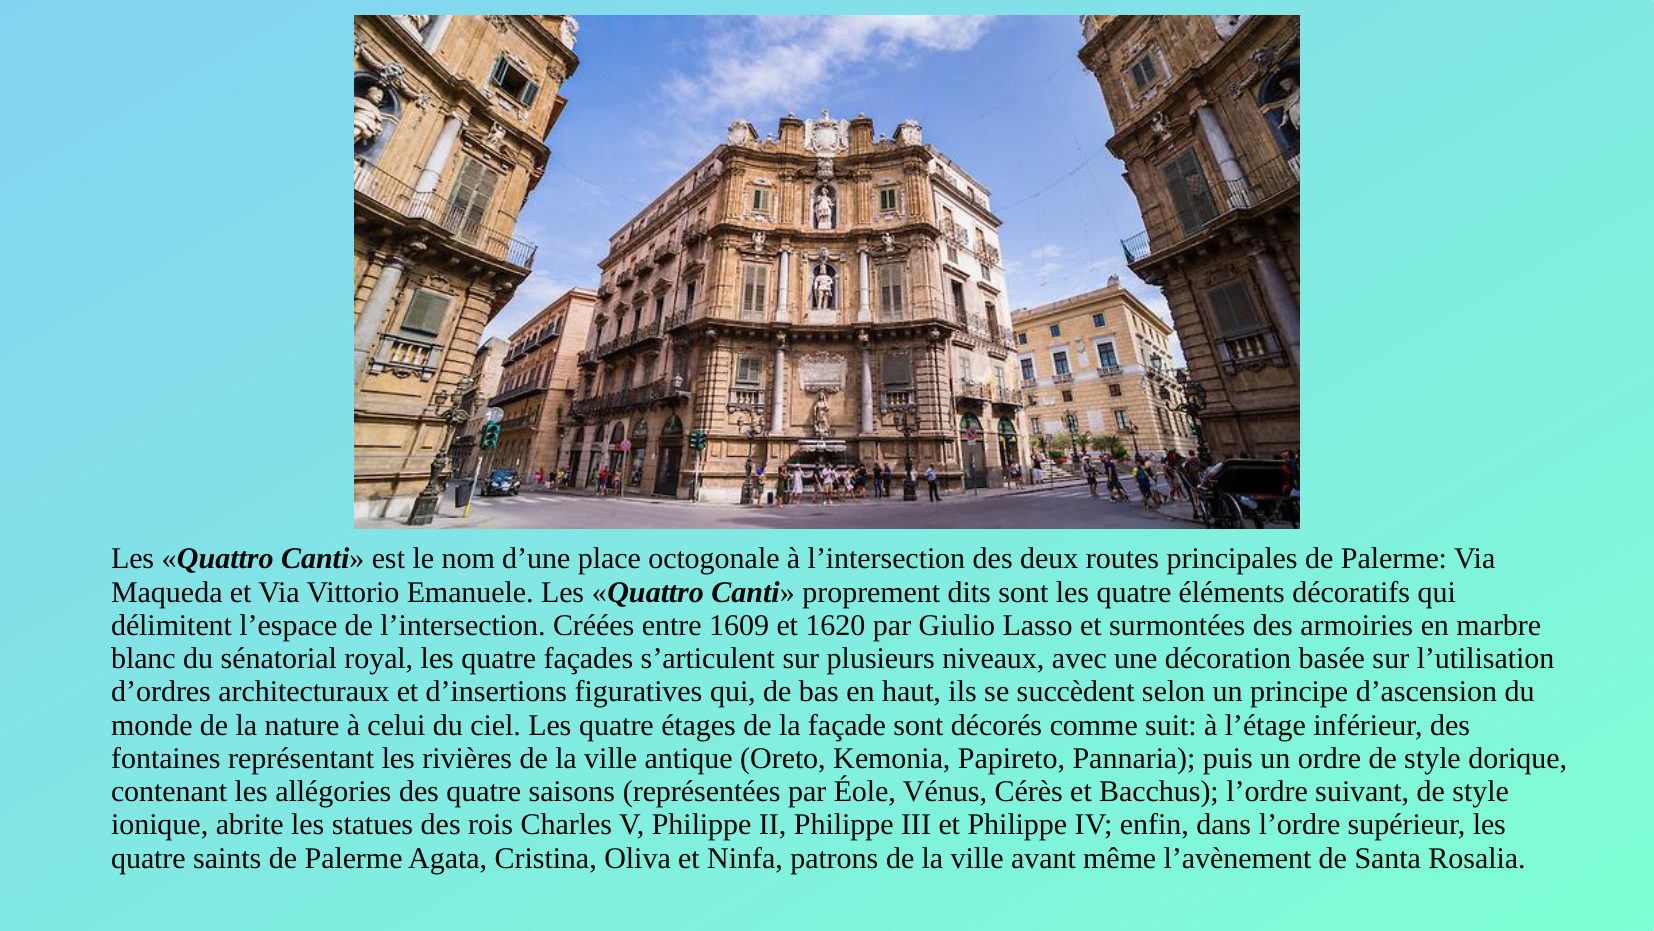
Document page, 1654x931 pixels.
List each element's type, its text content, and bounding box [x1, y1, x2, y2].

picture [354, 15, 1300, 529]
list Les «Quattro Canti» est le nom d’une place octogonale à l’intersection des deux routes principales de Palerme: Via Maqueda et Via Vittorio Emanuele. Les «Quattro Canti» proprement dits sont les quatre éléments décoratifs qui délimitent l’espace de l’intersection. Créées entre 1609 et 1620 par Giulio Lasso et surmontées des armoiries en marbre blanc du sénatorial royal, les quatre façades s’articulent sur plusieurs niveaux, avec une décoration basée sur l’utilisation d’ordres architecturaux et d’insertions figuratives qui, de bas en haut, ils se succèdent selon un principe d’ascension du monde de la nature à celui du ciel. Les quatre étages de la façade sont décorés comme suit: à l’étage inférieur, des fontaines représentant les rivières de la ville antique (Oreto, Kemonia, Papireto, Pannaria); puis un ordre de style dorique, contenant les allégories des quatre saisons (représentées par Éole, Vénus, Cérès et Bacchus); l’ordre suivant, de style ionique, abrite les statues des rois Charles V, Philippe II, Philippe III et Philippe IV; enfin, dans l’ordre supérieur, les quatre saints de Palerme Agata, Cristina, Oliva et Ninfa, patrons de la ville avant même l’avènement de Santa Rosalia. [82, 542, 1571, 910]
